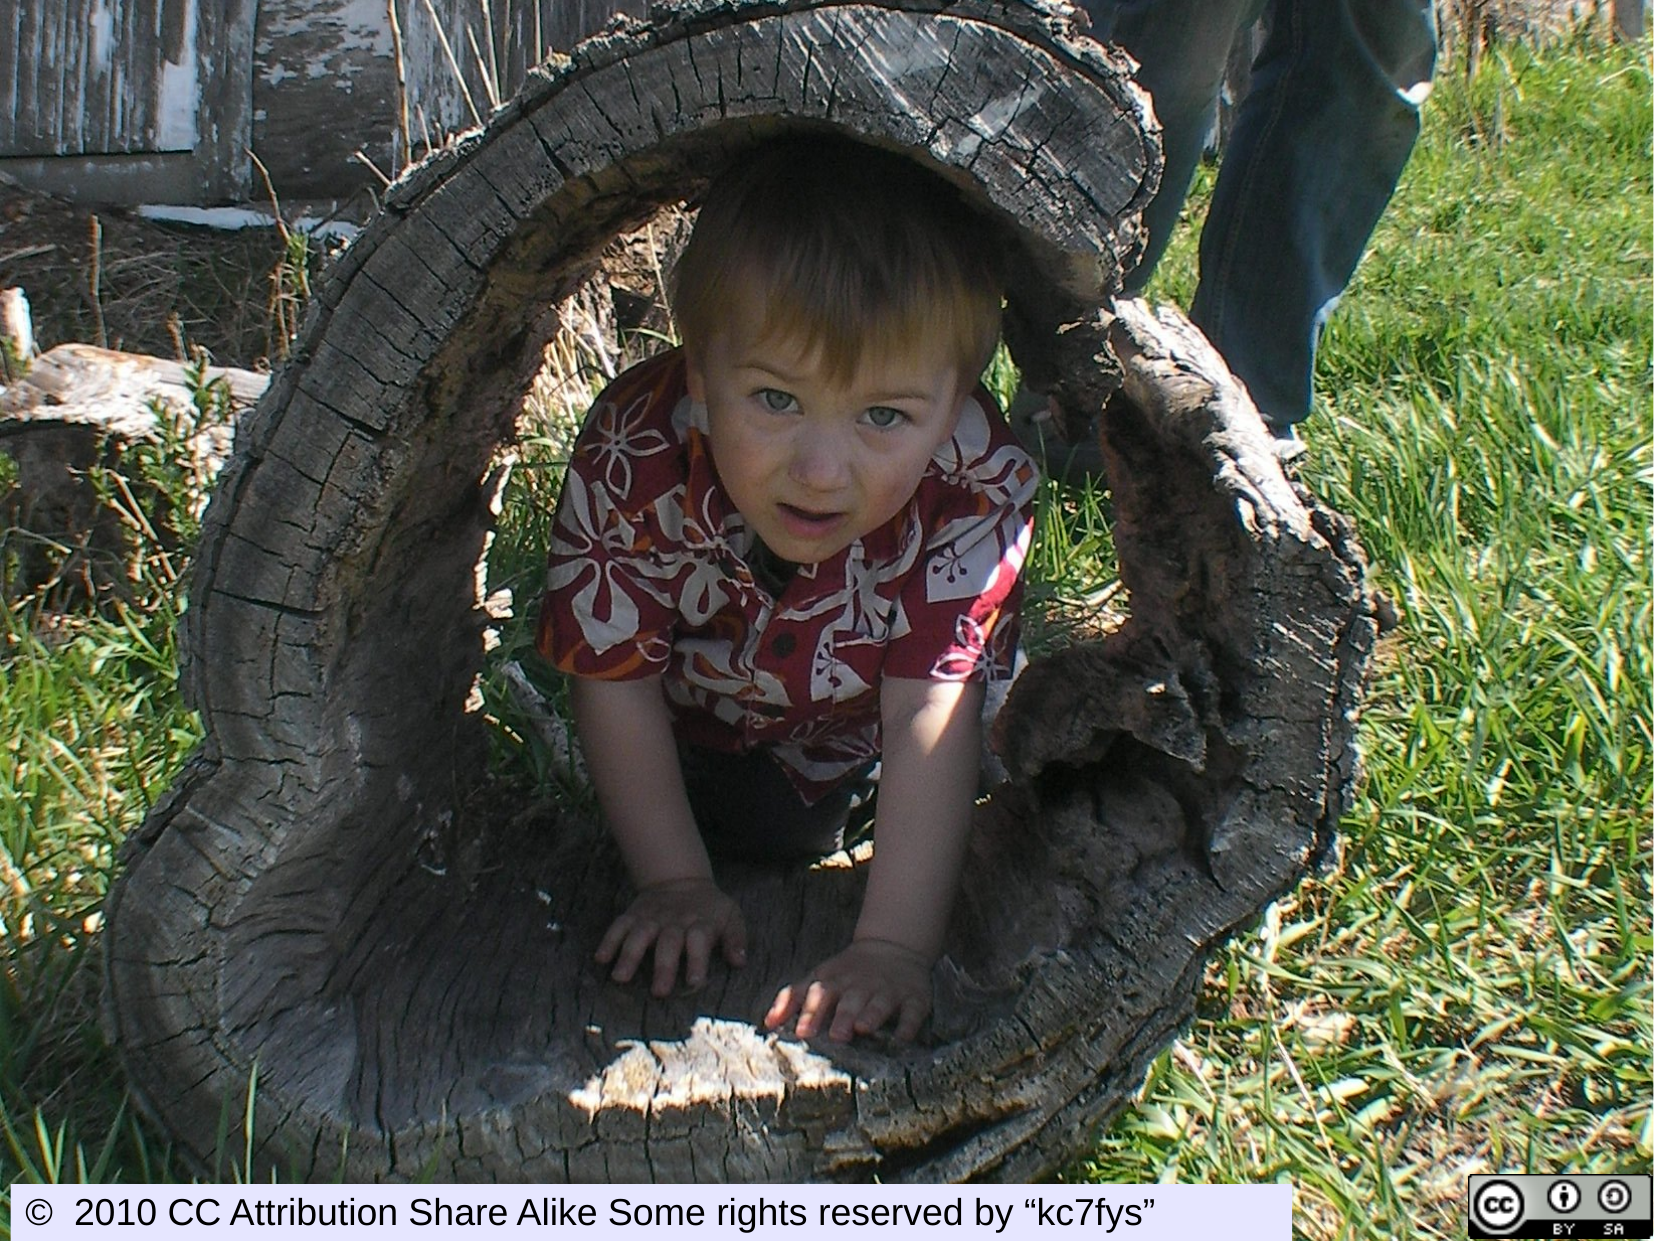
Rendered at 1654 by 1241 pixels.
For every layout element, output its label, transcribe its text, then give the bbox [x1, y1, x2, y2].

text_box © 2010 CC Attribution Share Alike Some rights reserved by “kc7fys” [10, 1184, 1293, 1241]
picture [0, 0, 1654, 1241]
